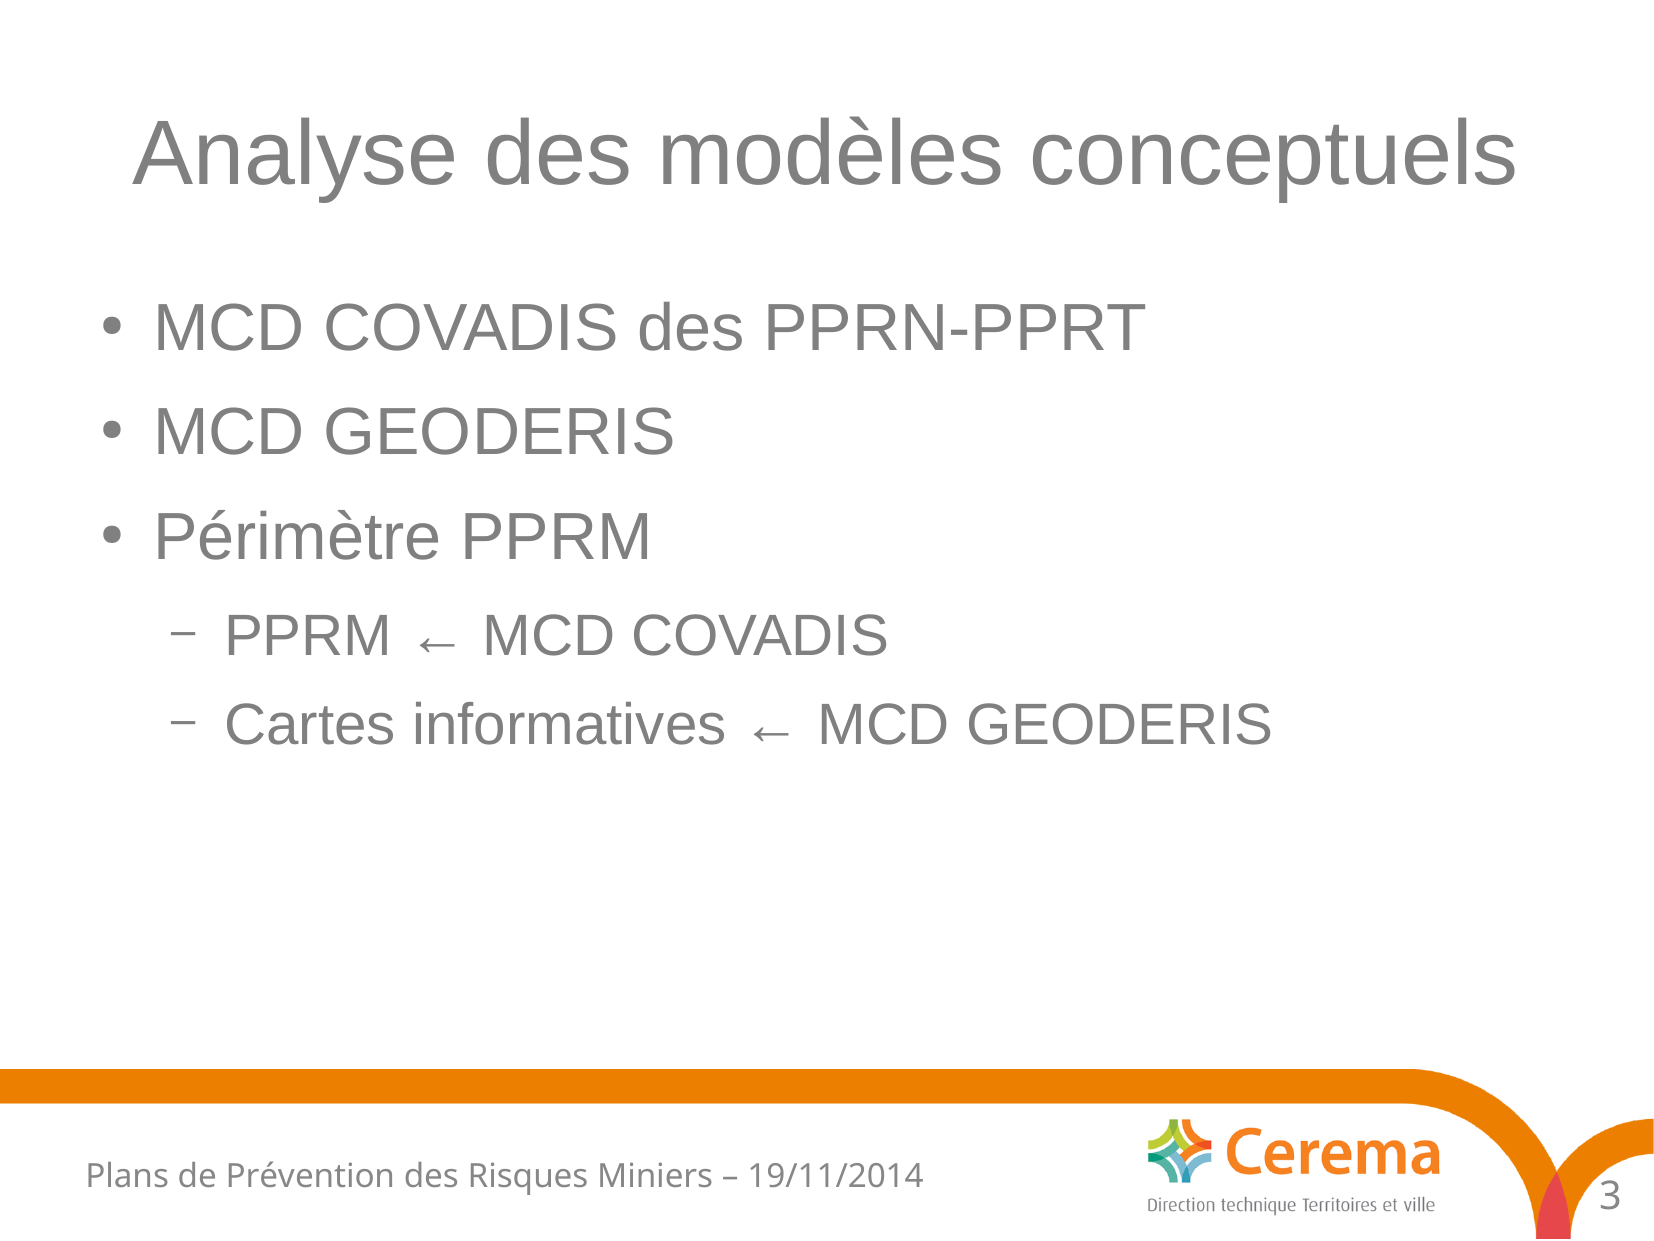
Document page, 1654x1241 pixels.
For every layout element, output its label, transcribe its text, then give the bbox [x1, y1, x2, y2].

list MCD COVADIS des PPRN-PPRT MCD GEODERIS Périmètre PPRM PPRM ← MCD COVADIS Cartes informatives ← MCD GEODERIS [82, 290, 1583, 1010]
picture [0, 1069, 1654, 1239]
title Analyse des modèles conceptuels [82, 49, 1571, 257]
